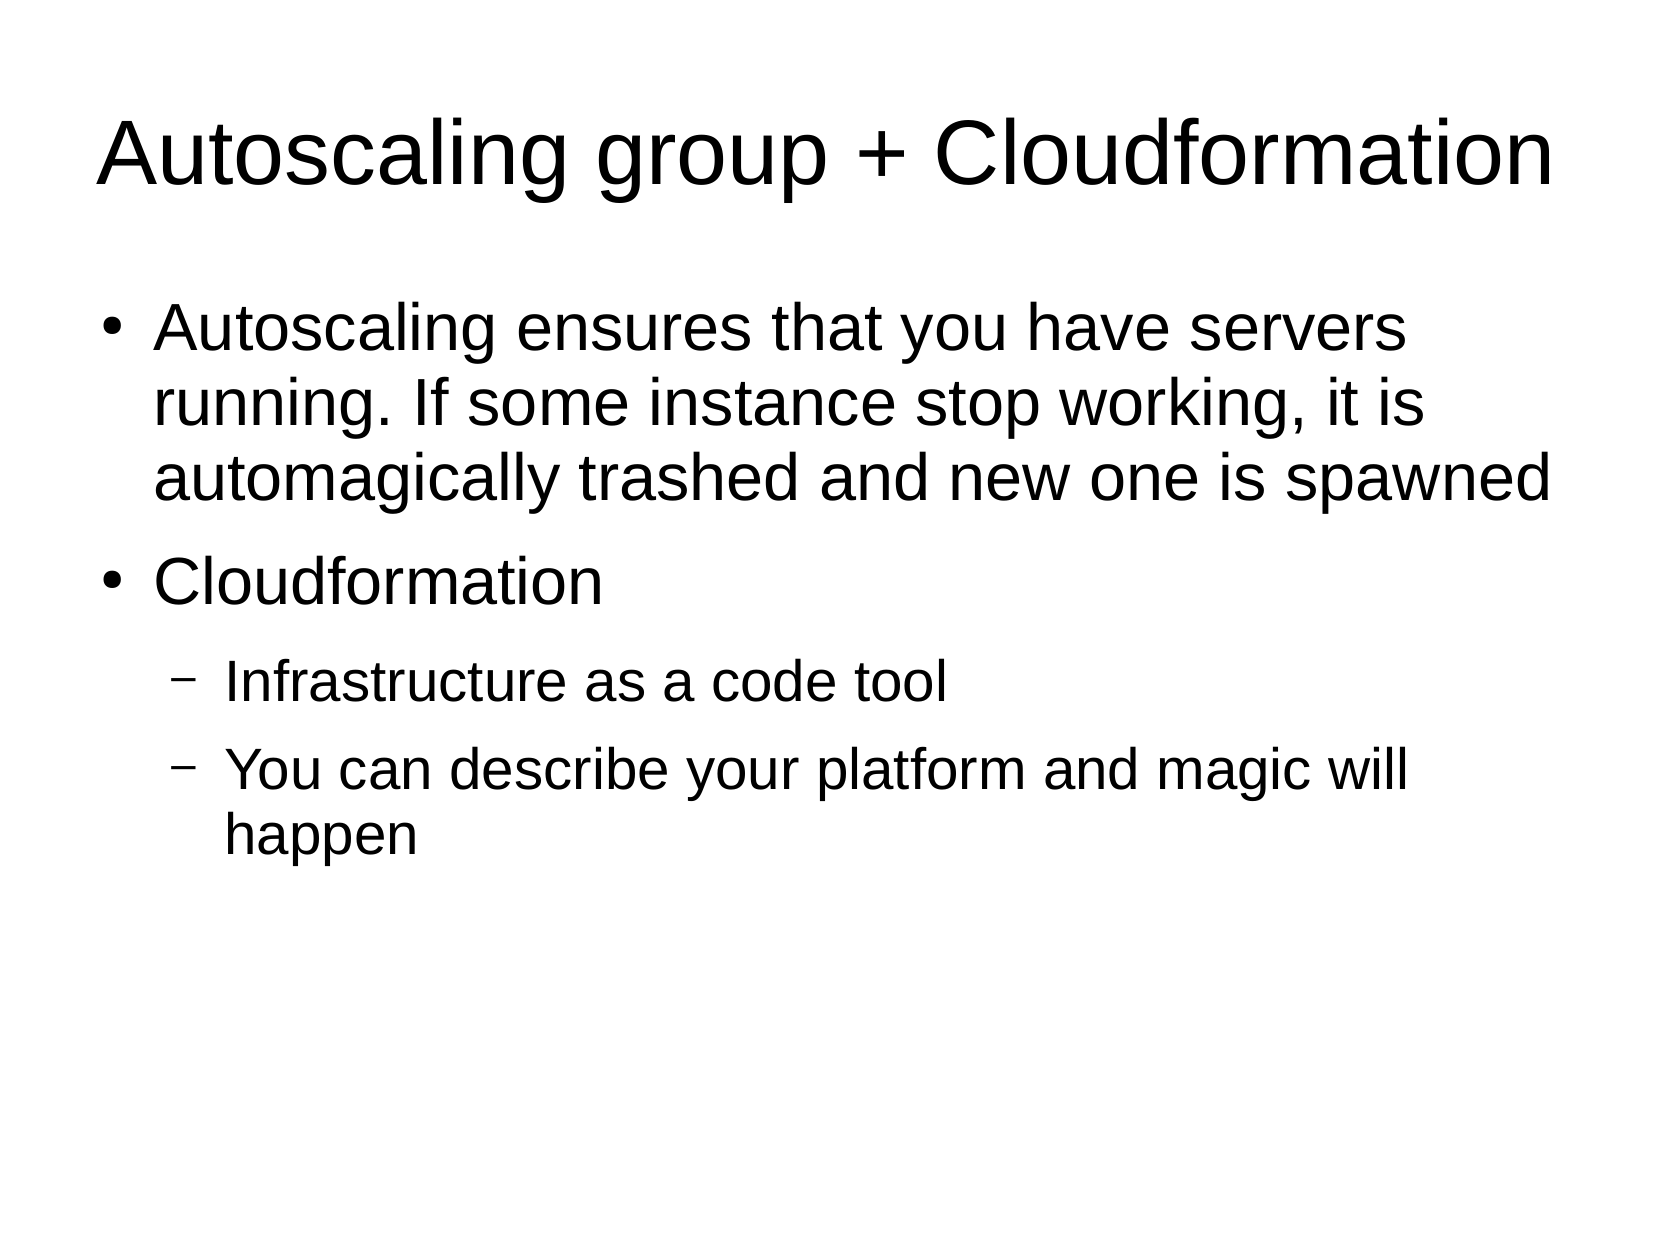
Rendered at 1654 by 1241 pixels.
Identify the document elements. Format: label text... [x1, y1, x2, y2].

list Autoscaling ensures that you have servers running. If some instance stop working, it is automagically trashed and new one is spawned Cloudformation Infrastructure as a code tool You can describe your platform and magic will happen [82, 290, 1571, 1010]
title Autoscaling group + Cloudformation [82, 49, 1571, 257]
